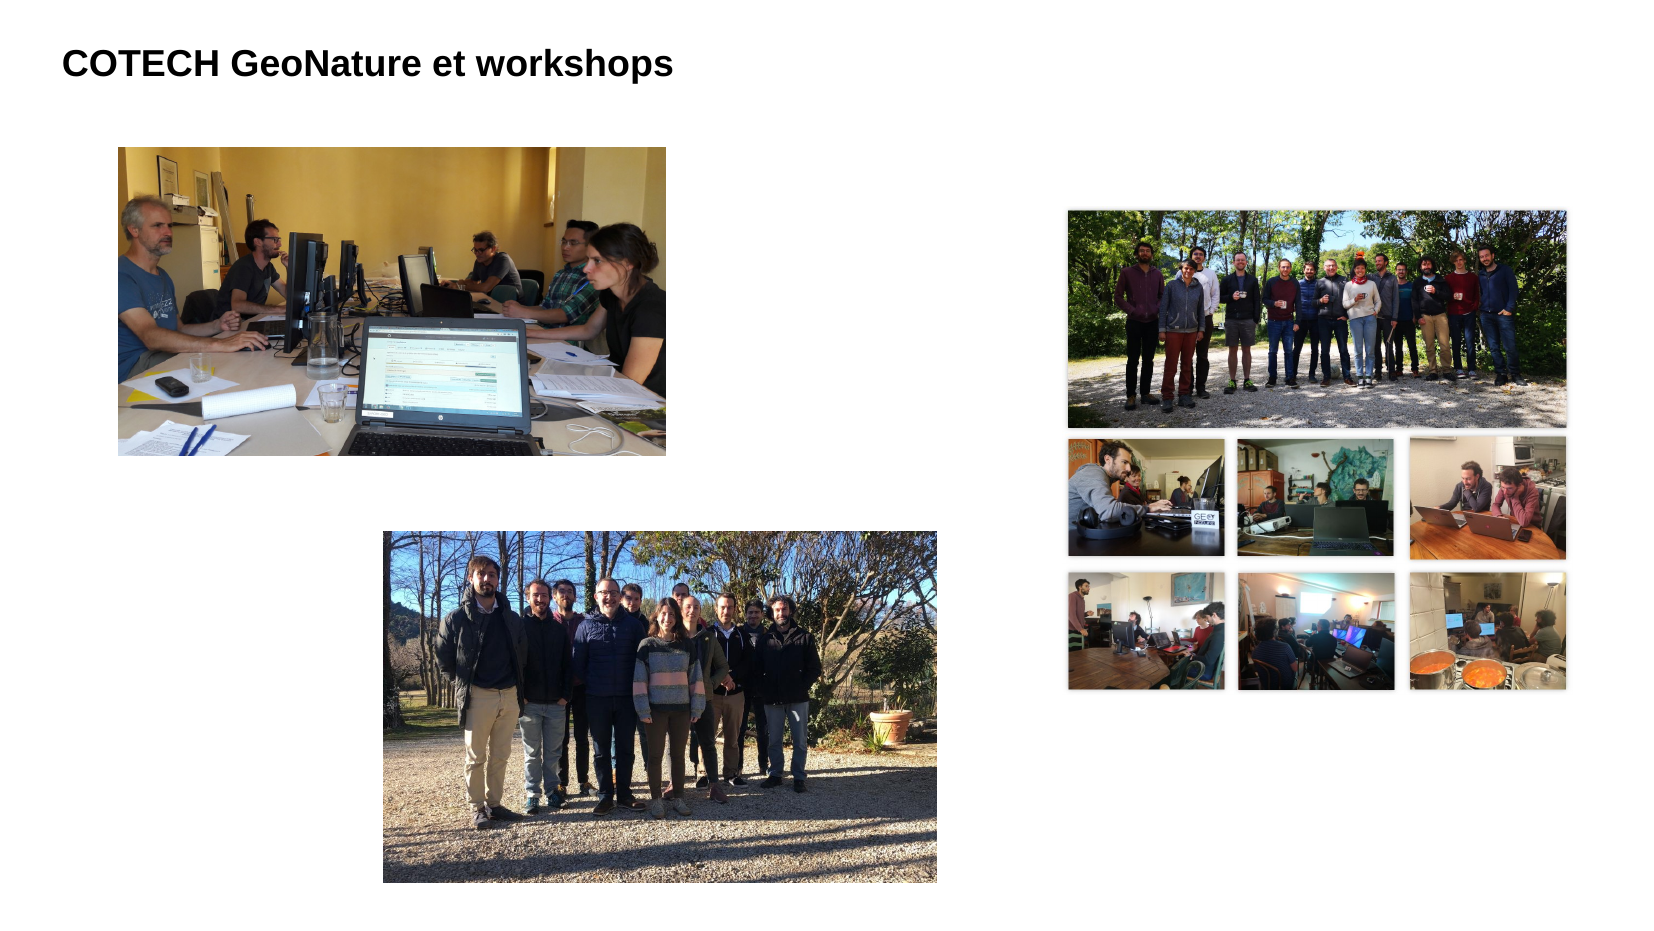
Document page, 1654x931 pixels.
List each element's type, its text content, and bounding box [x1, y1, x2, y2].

picture [383, 531, 937, 883]
picture [1062, 206, 1573, 695]
picture [118, 147, 666, 457]
text_box COTECH GeoNature et workshops [47, 35, 860, 93]
